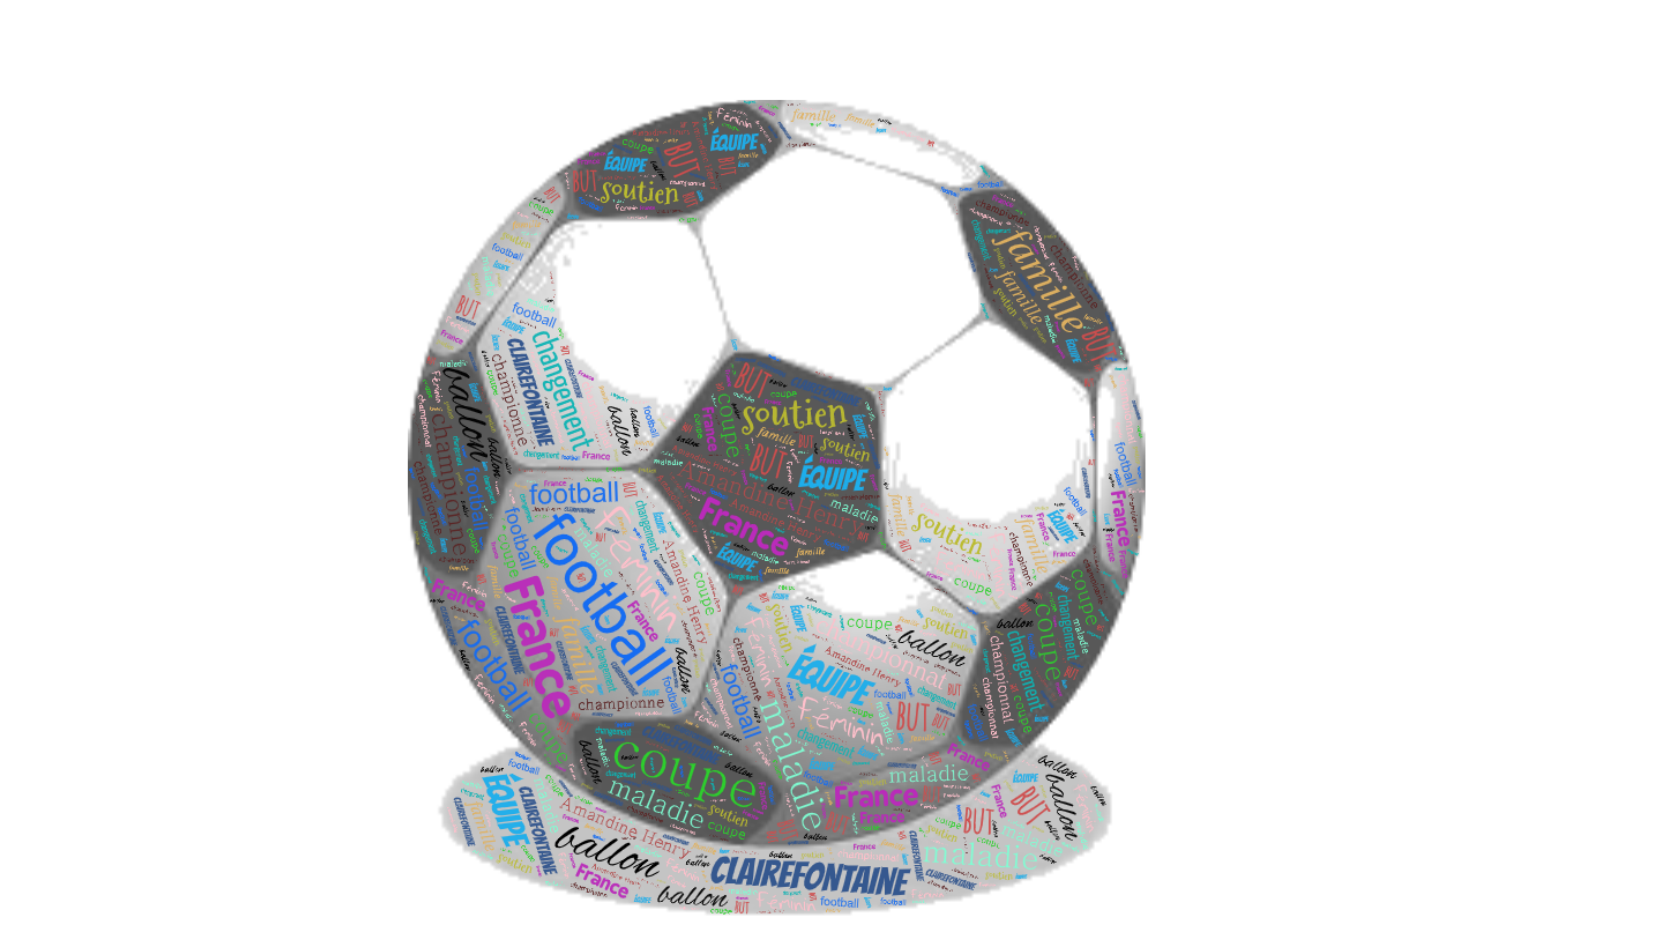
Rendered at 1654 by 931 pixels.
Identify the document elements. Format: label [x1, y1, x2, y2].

picture [401, 82, 1146, 922]
